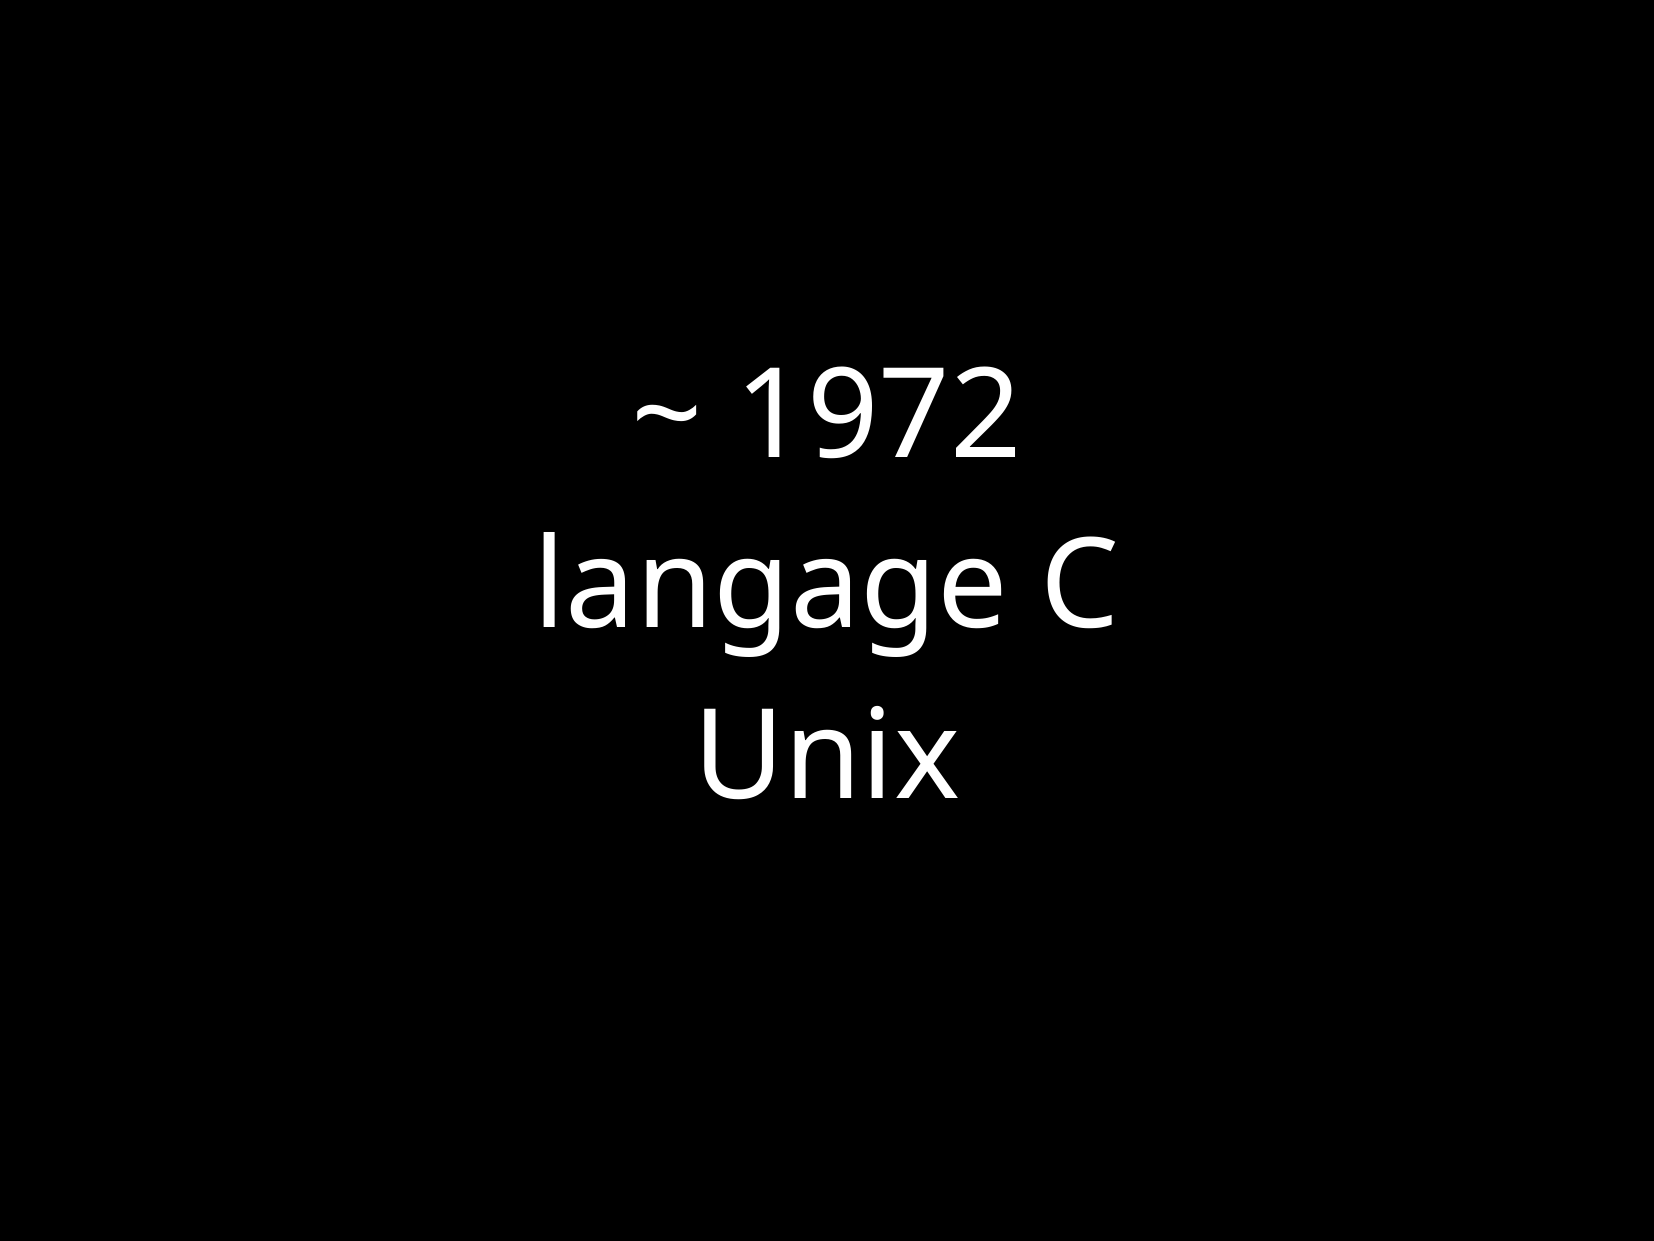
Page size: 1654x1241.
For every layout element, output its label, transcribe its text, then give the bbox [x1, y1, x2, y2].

subtitle ~ 1972 langage C Unix [82, 49, 1571, 1109]
